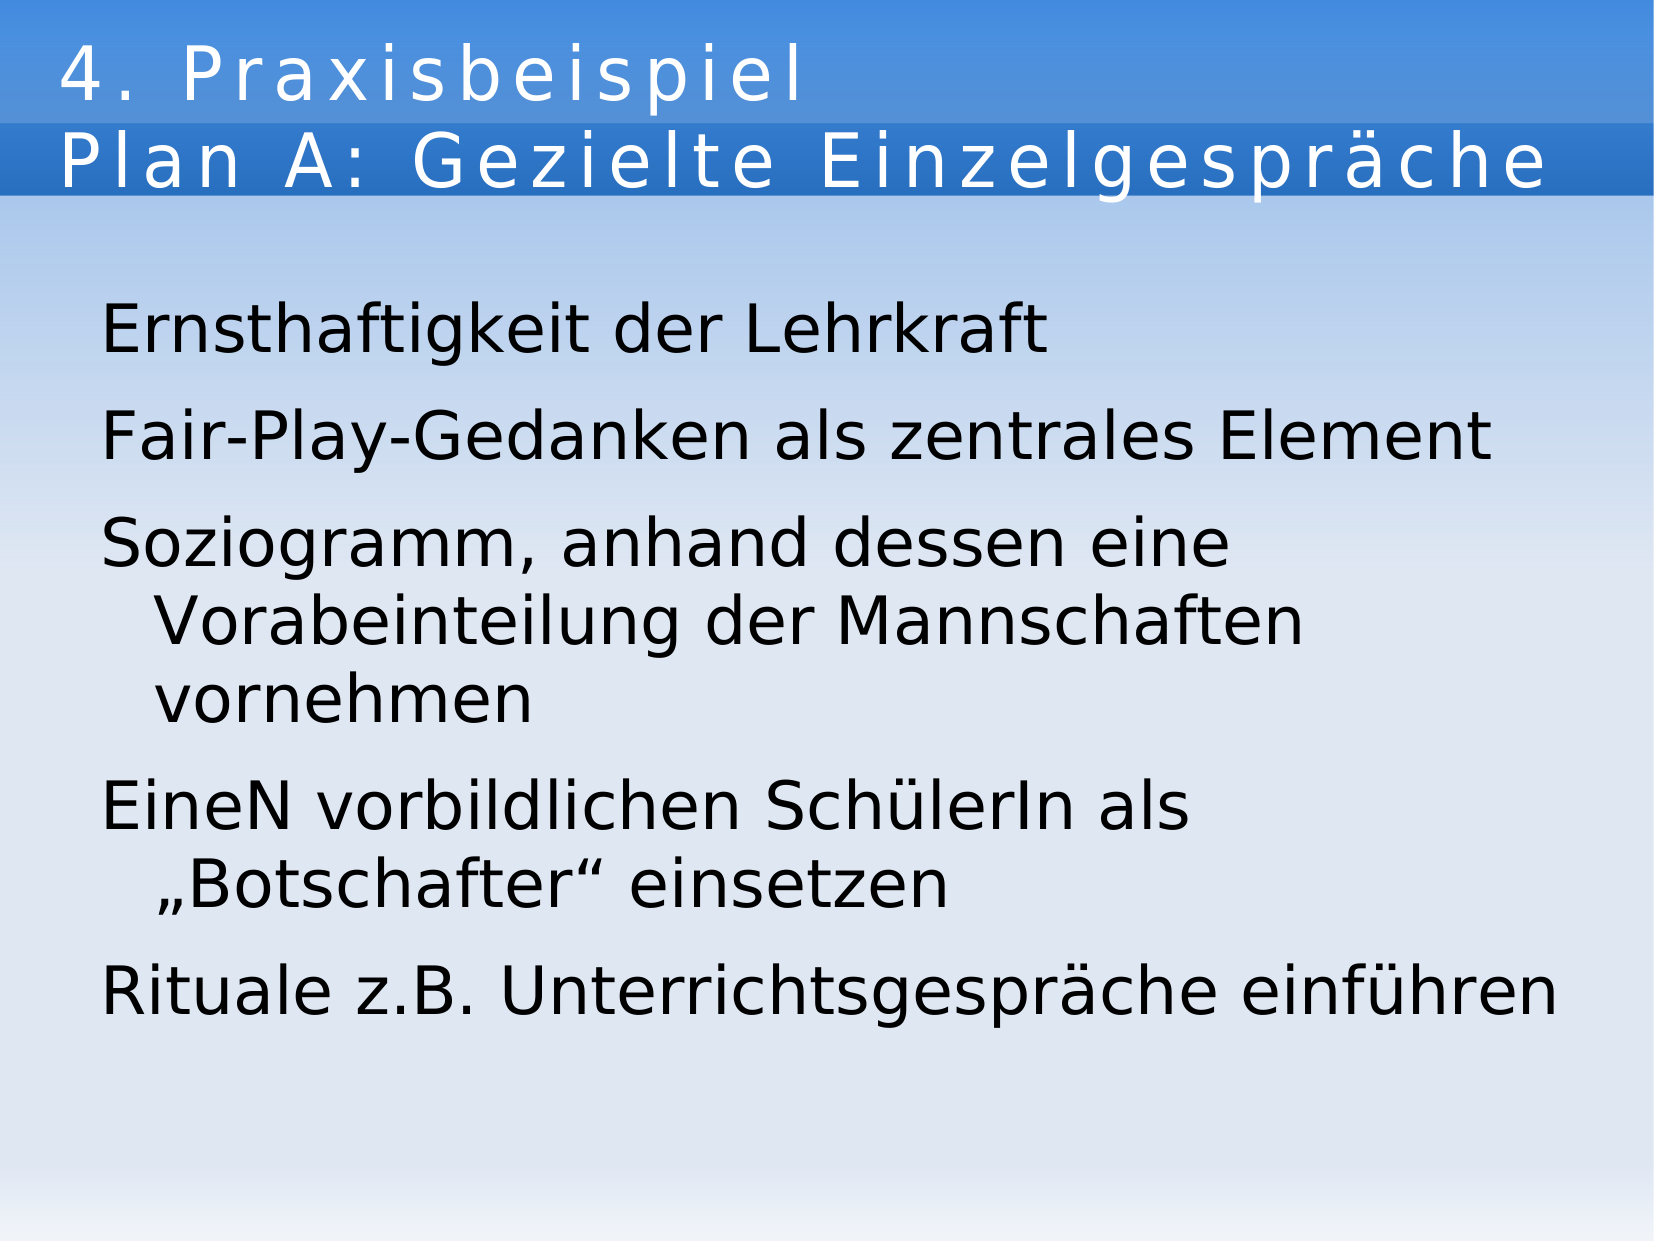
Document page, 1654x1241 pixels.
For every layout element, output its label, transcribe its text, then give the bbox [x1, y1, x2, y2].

picture [0, 0, 1654, 1241]
title 4. Praxisbeispiel Plan A: Gezielte Einzelgespräche [59, 29, 1654, 207]
list Ernsthaftigkeit der Lehrkraft Fair-Play-Gedanken als zentrales Element Soziogramm, anhand dessen eine Vorabeinteilung der Mannschaften vornehmen EineN vorbildlichen SchülerIn als „Botschafter“ einsetzen Rituale z.B. Unterrichtsgespräche einführen [82, 290, 1571, 1109]
